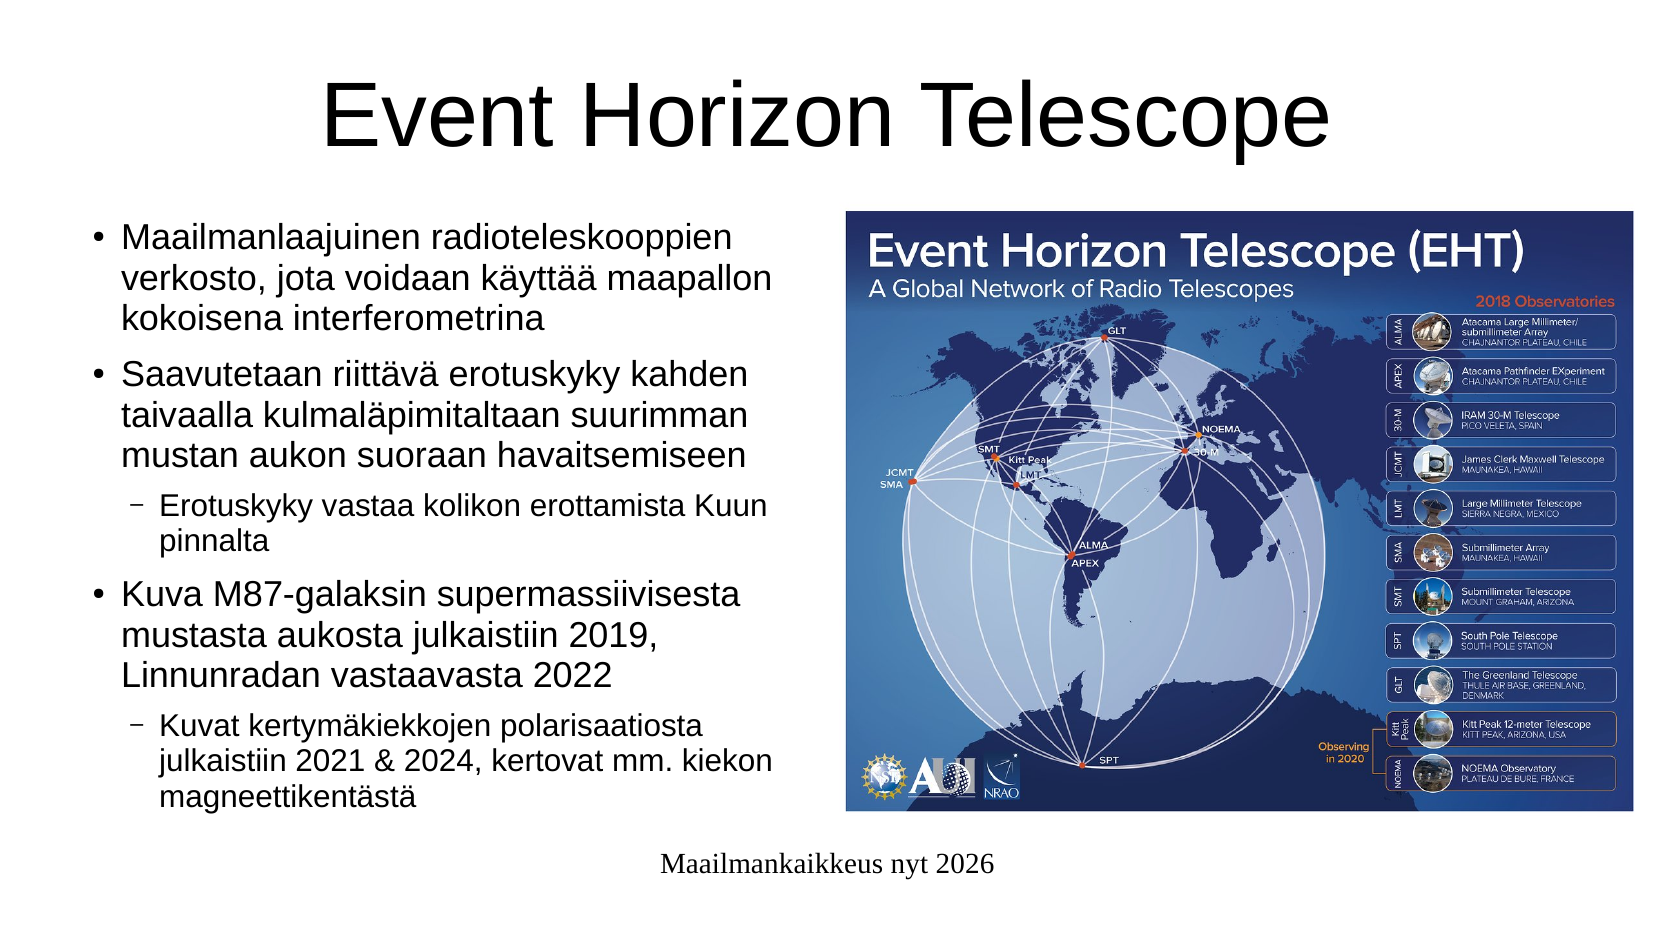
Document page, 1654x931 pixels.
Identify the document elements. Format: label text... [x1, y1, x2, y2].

picture [829, 192, 1654, 830]
list Maailmanlaajuinen radioteleskooppien verkosto, jota voidaan käyttää maapallon kokoisena interferometrina Saavutetaan riittävä erotuskyky kahden taivaalla kulmaläpimitaltaan suurimman mustan aukon suoraan havaitsemiseen Erotuskyky vastaa kolikon erottamista Kuun pinnalta Kuva M87-galaksin supermassiivisesta mustasta aukosta julkaistiin 2019, Linnunradan vastaavasta 2022 Kuvat kertymäkiekkojen polarisaatiosta julkaistiin 2021 & 2024, kertovat mm. kiekon magneettikentästä [82, 217, 804, 827]
title Event Horizon Telescope [82, 37, 1571, 193]
